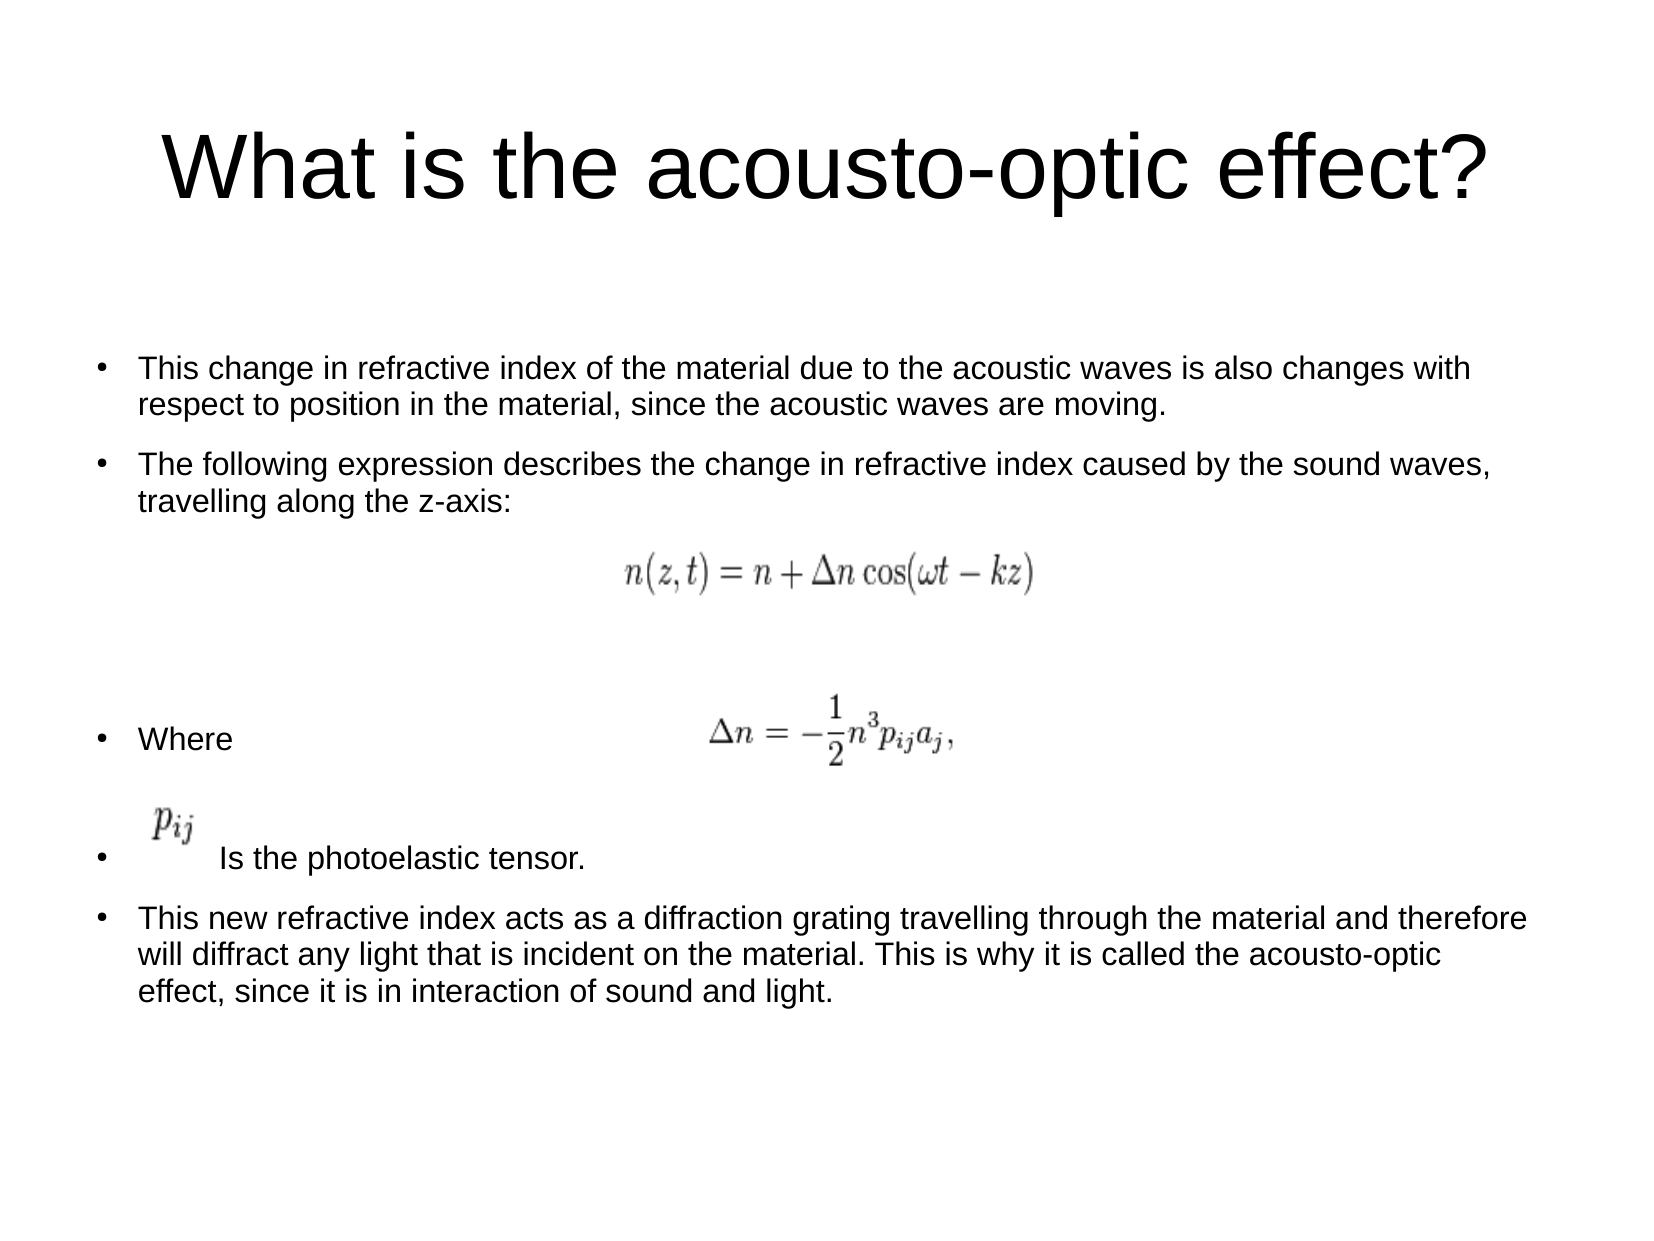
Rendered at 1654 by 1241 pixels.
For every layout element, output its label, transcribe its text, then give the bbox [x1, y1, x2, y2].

list This change in refractive index of the material due to the acoustic waves is also changes with respect to position in the material, since the acoustic waves are moving. The following expression describes the change in refractive index caused by the sound waves, travelling along the z-axis: Where Is the photoelastic tensor. This new refractive index acts as a diffraction grating travelling through the material and therefore will diffract any light that is incident on the material. This is why it is called the acousto-optic effect, since it is in interaction of sound and light. [82, 290, 1538, 1010]
picture [615, 542, 1036, 601]
picture [705, 689, 966, 781]
title What is the acousto-optic effect? [82, 62, 1571, 271]
picture [150, 794, 196, 856]
